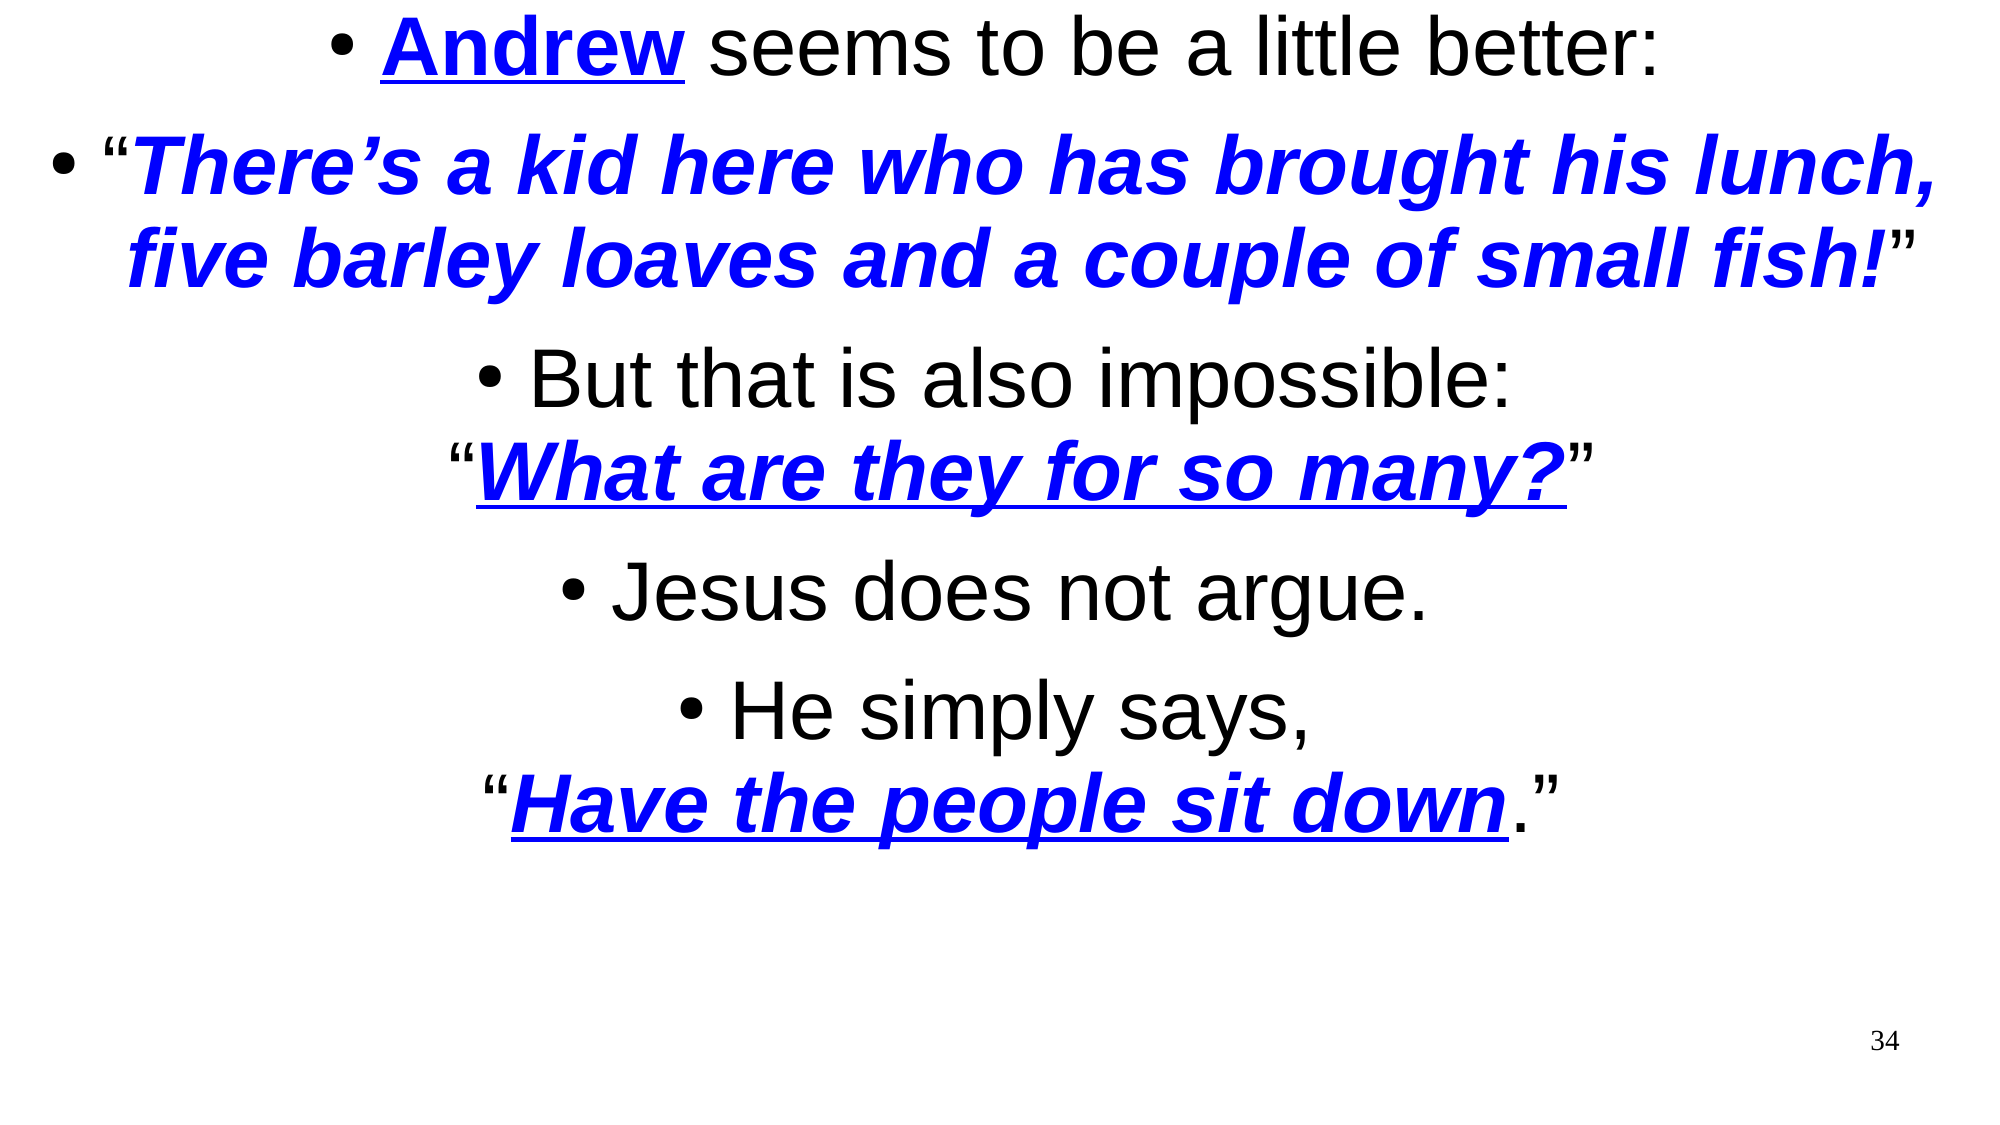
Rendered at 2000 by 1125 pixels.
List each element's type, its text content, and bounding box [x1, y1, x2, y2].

list Andrew seems to be a little better: “There’s a kid here who has brought his lunch, five barley loaves and a couple of small fish!” But that is also impossible: “What are they for so many?” Jesus does not argue. He simply says, “Have the people sit down.” [0, 0, 1996, 1123]
